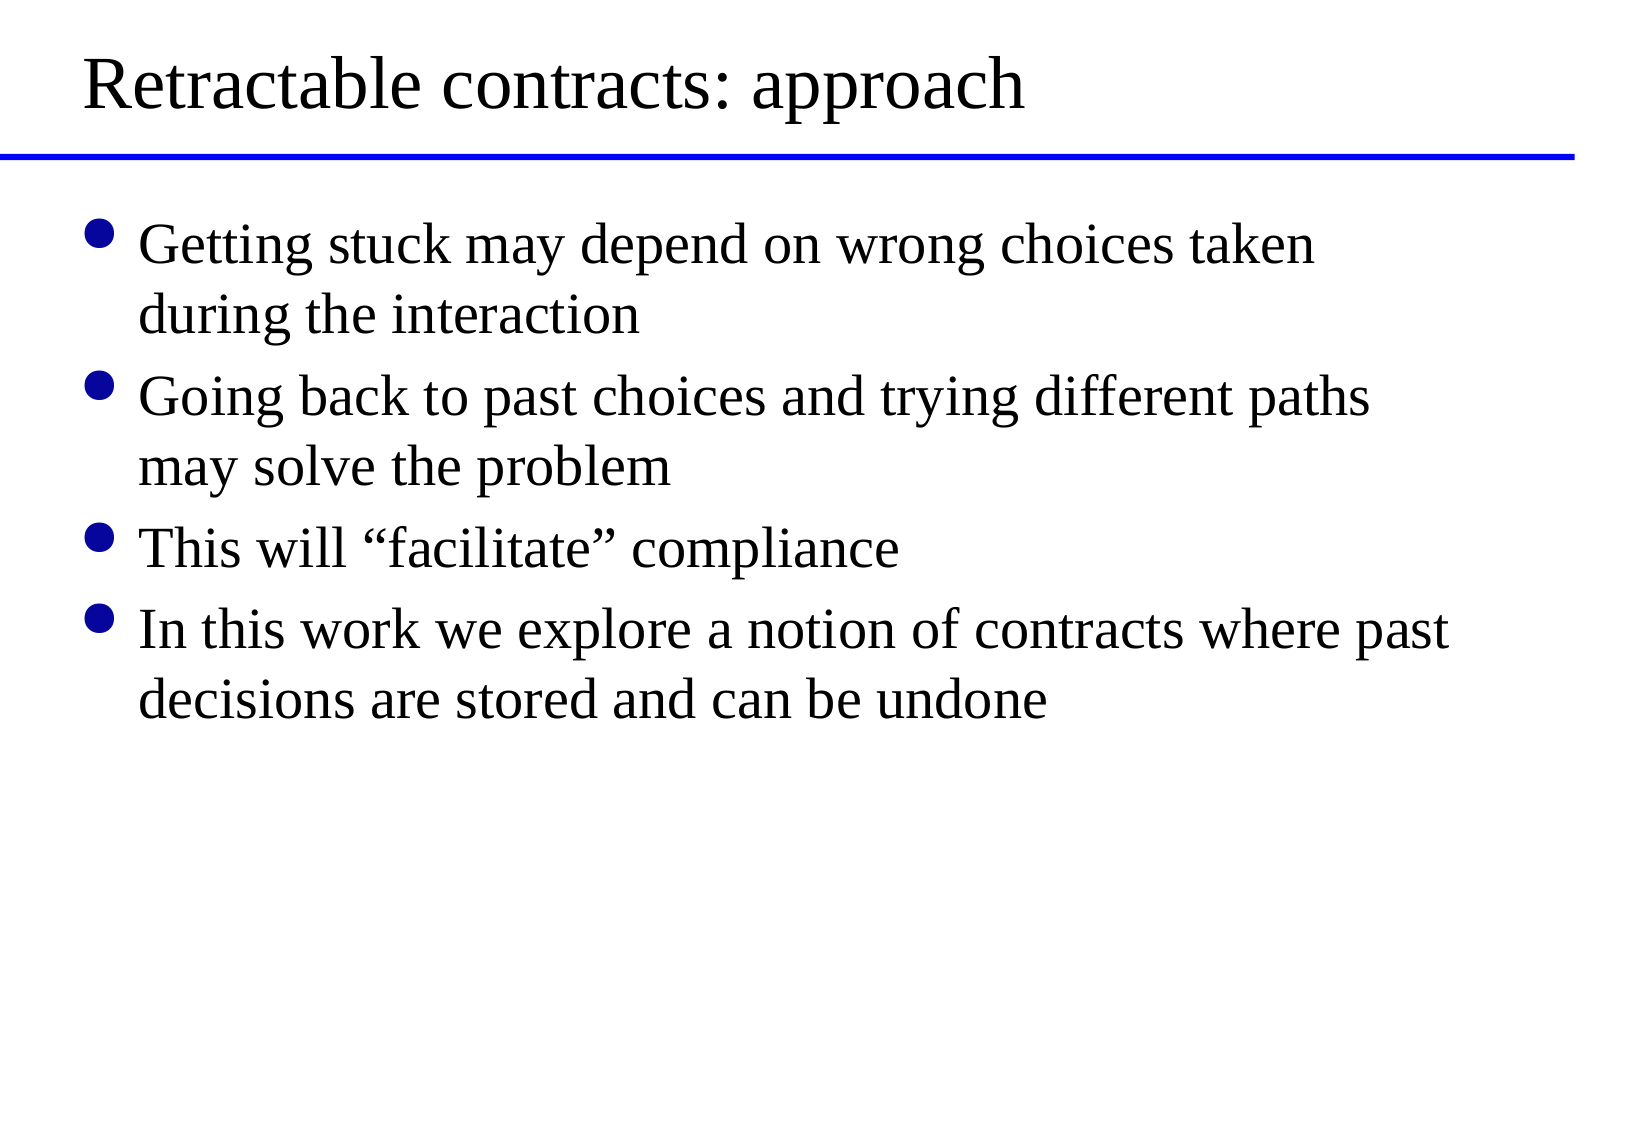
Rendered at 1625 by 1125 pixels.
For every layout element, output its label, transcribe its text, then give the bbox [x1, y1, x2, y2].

title Retractable contracts: approach [67, 27, 1544, 131]
list Getting stuck may depend on wrong choices taken during the interaction Going back to past choices and trying different paths may solve the problem This will “facilitate” compliance In this work we explore a notion of contracts where past decisions are stored and can be undone [67, 198, 1478, 1061]
